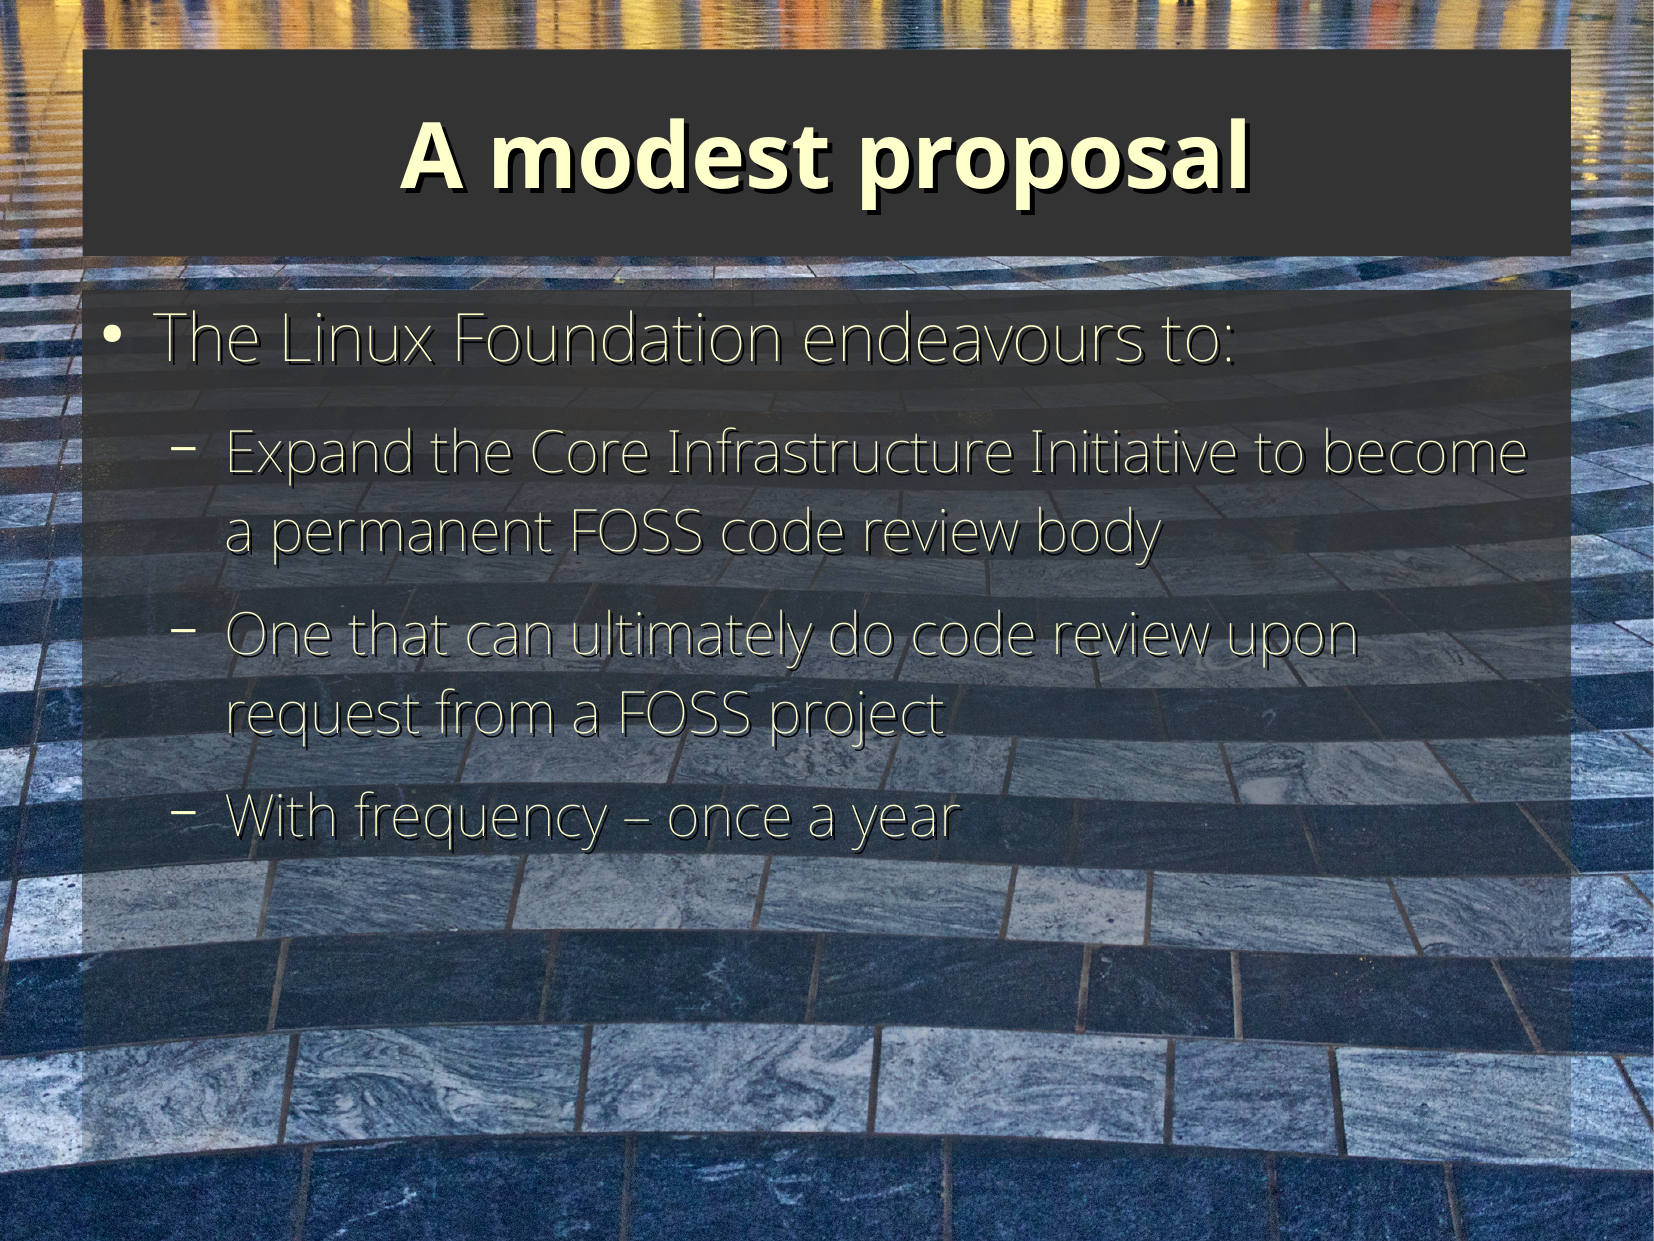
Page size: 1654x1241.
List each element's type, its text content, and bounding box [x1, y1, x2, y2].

list The Linux Foundation endeavours to: Expand the Core Infrastructure Initiative to become a permanent FOSS code review body One that can ultimately do code review upon request from a FOSS project With frequency – once a year [82, 290, 1571, 1158]
picture [0, 0, 1654, 1241]
title A modest proposal [82, 49, 1571, 257]
